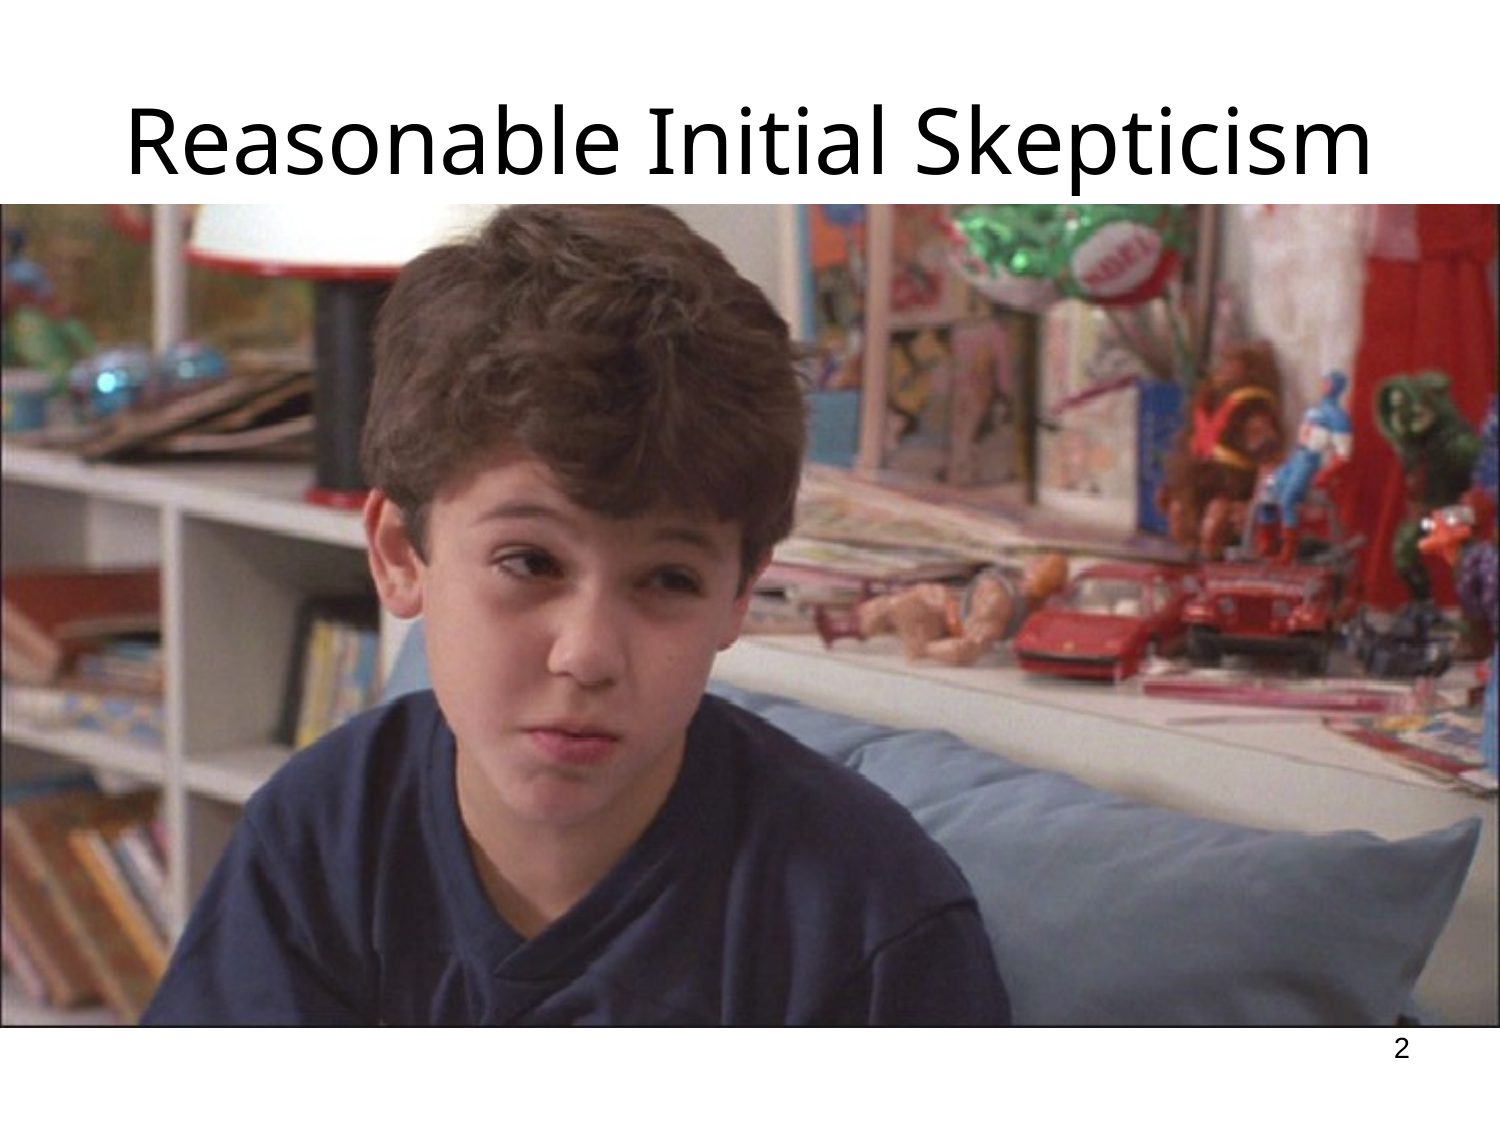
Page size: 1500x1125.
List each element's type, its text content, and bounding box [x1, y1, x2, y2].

picture [0, 204, 1500, 1028]
title Reasonable Initial Skepticism [75, 45, 1426, 204]
